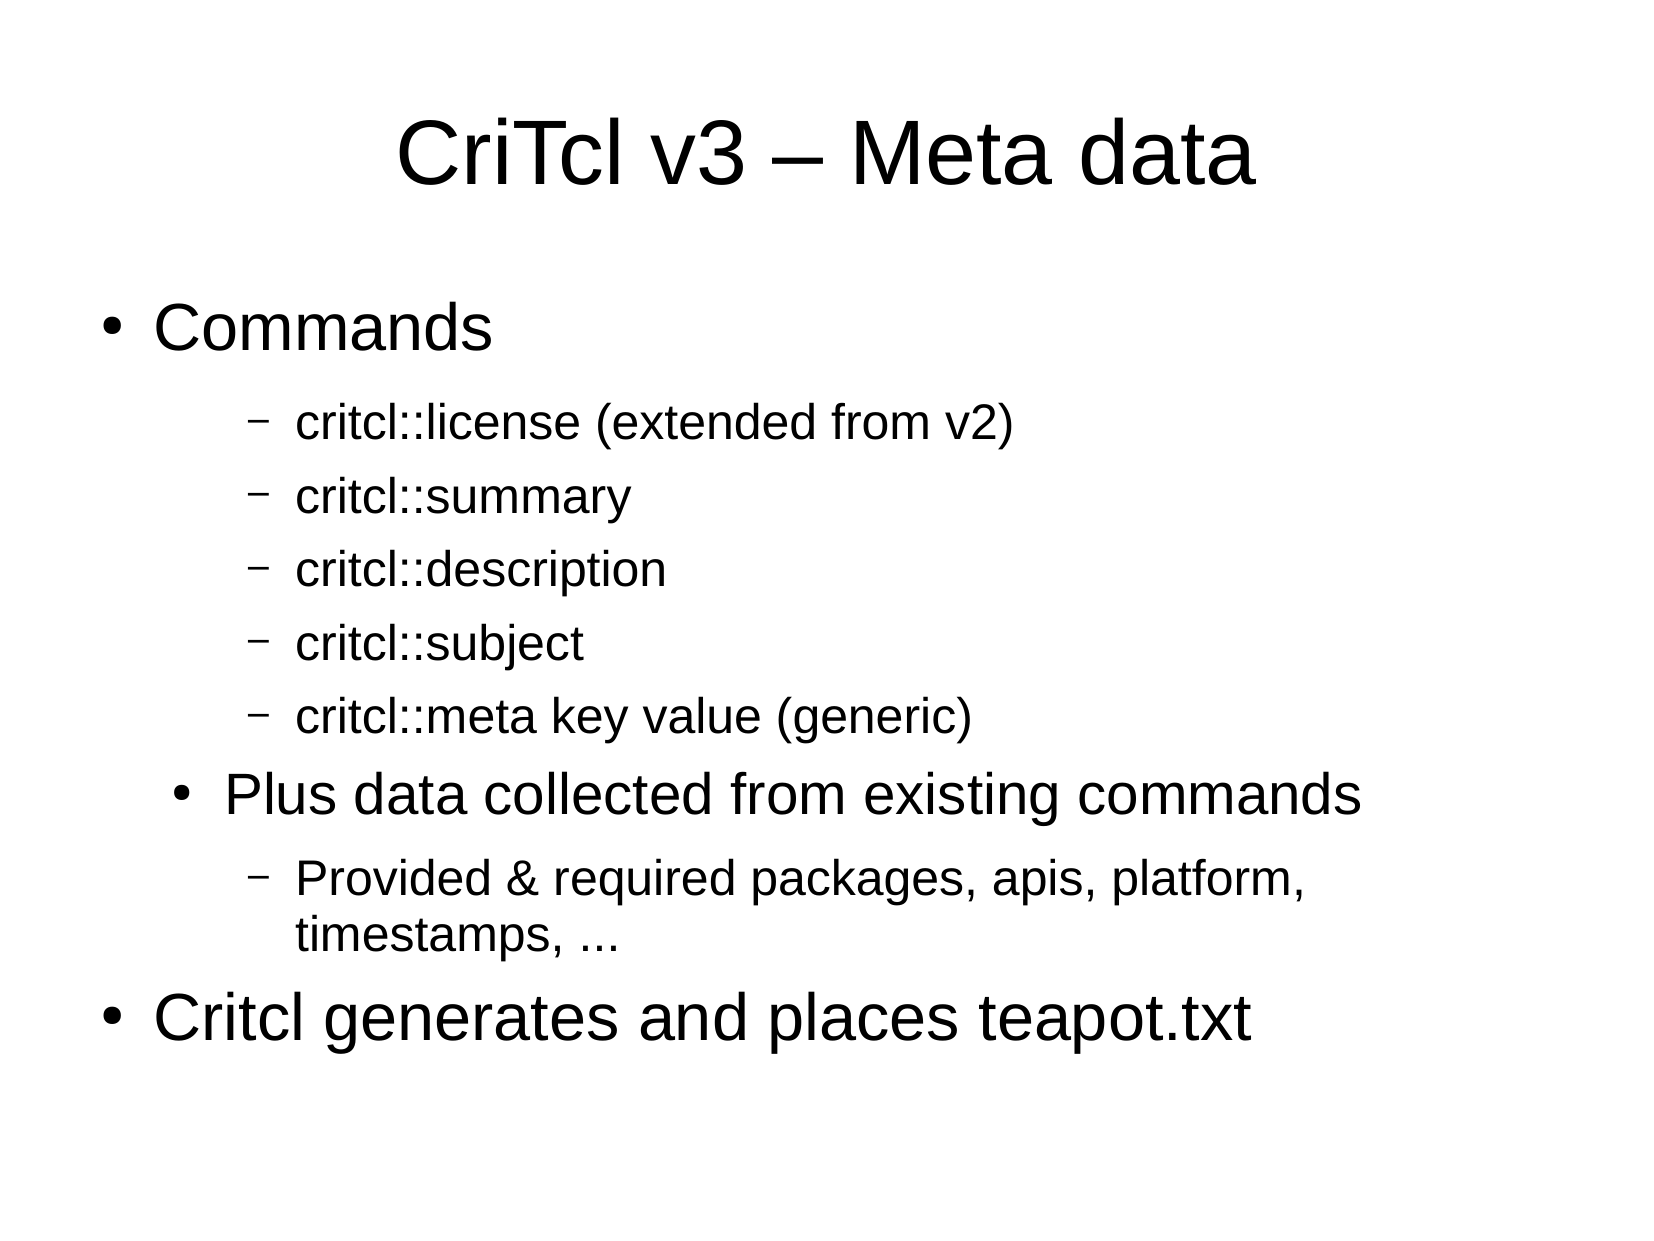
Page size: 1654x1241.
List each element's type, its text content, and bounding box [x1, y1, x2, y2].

title CriTcl v3 – Meta data [82, 56, 1571, 250]
list Commands critcl::license (extended from v2) critcl::summary critcl::description critcl::subject critcl::meta key value (generic) Plus data collected from existing commands Provided & required packages, apis, platform, timestamps, ... Critcl generates and places teapot.txt [82, 290, 1571, 1094]
